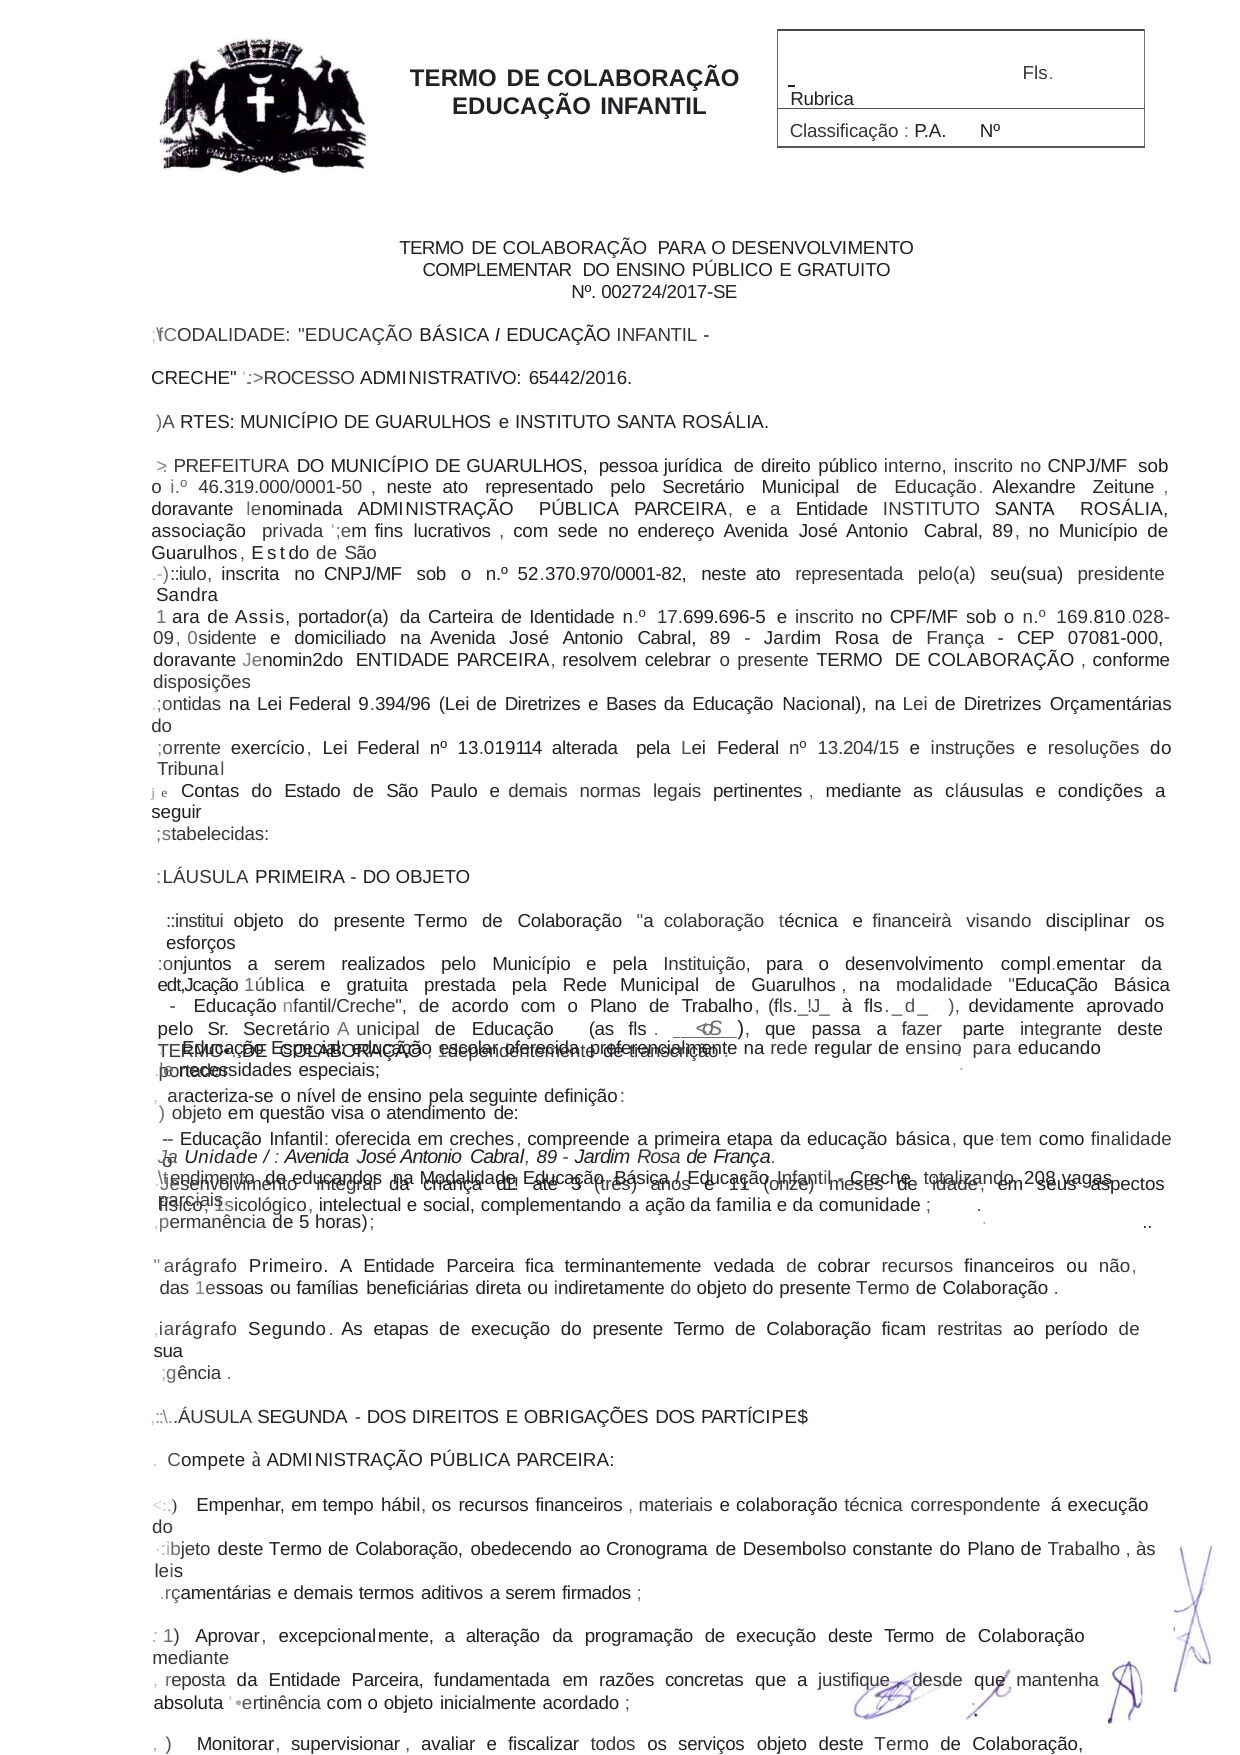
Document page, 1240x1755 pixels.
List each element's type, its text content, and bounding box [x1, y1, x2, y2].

text_box [1106, 1662, 1144, 1724]
text_box Fls. [1020, 60, 1057, 84]
text_box 1 · [954, 1048, 966, 1081]
text_box Rubrica Classificação : P.A. Nº [786, 62, 1008, 142]
text_box TERMO DE COLABORAÇÃO PARA O DESENVOLVIMENTO COMPLEMENTAR DO ENSINO PÚBLICO E GRATUITO Nº. 002724/2017-SE ;\fCODALIDADE: "EDUCAÇÃO BÁSICA I EDUCAÇÃO INFANTIL - CRECHE" '.:>ROCESSO ADMINISTRATIVO: 65442/2016. )A RTES: MUNICÍPIO DE GUARULHOS e INSTITUTO SANTA ROSÁLIA. >. PREFEITURA DO MUNICÍPIO DE GUARULHOS, pessoa jurídica de direito público interno, inscrito no CNPJ/MF sob o i.º 46.319.000/0001-50 , neste ato representado pelo Secretário Municipal de Educação. Alexandre Zeitune , doravante lenominada ADMINISTRAÇÃO PÚBLICA PARCEIRA, e a Entidade INSTITUTO SANTA ROSÁLIA, associação privada ';em fins lucrativos , com sede no endereço Avenida José Antonio Cabral, 89, no Município de Guarulhos, Estdo de São .-)::iulo, inscrita no CNPJ/MF sob o n.º 52.370.970/0001-82, neste ato representada pelo(a) seu(sua) presidente Sandra 1 ara de Assis, portador(a) da Carteira de Identidade n.º 17.699.696-5 e inscrito no CPF/MF sob o n.º 169.810.028-09, 0sidente e domiciliado na Avenida José Antonio Cabral, 89 - Jardim Rosa de França - CEP 07081-000, doravante Jenomin2do ENTIDADE PARCEIRA, resolvem celebrar o presente TERMO DE COLABORAÇÃO , conforme disposições .;ontidas na Lei Federal 9.394/96 (Lei de Diretrizes e Bases da Educação Nacional), na Lei de Diretrizes Orçamentárias do ;orrente exercício, Lei Federal nº 13.019114 alterada pela Lei Federal nº 13.204/15 e instruções e resoluções do Tribunal je Contas do Estado de São Paulo e demais normas legais pertinentes , mediante as cláusulas e condições a seguir ;stabelecidas: :LÁUSULA PRIMEIRA - DO OBJETO ::institui objeto do presente Termo de Colaboração "a colaboração técnica e financeirà visando disciplinar os esforços :onjuntos a serem realizados pelo Município e pela Instituição, para o desenvolvimento compl.ementar da edt,Jcação 1ública e gratuita prestada pela Rede Municipal de Guarulhos , na modalidade "EducaÇão Básica - Educação nfantil/Creche", de acordo com o Plano de Trabalho, (fls._!J_ à fls._d_ ), devidamente aprovado pelo Sr. Secretário A unicipal de Educação (as fls . <oS ), que passa a fazer parte integrante deste TERMO•. DE COLABORAÇÃO , 1dependentemente de transcrição . , aracteriza-se o nível de ensino pela seguinte definição: -- Educação Infantil: oferecida em creches, compreende a primeira etapa da educação básica, que·tem como finalidade o ·Jesenvolvimento integral da criança d1:! até 3 (três) anos e 11 (onze) meses de idade, em seus aspectos físico, 1sicológico, intelectual e social, complementando a ação da familia e da comunidade ; . [148, 236, 1175, 1039]
text_box [1174, 1546, 1212, 1692]
text_box ) objeto em questão visa o atendimento de: Ja Unidade / : Avenida José Antonio Cabral, 89 - Jardim Rosa de França. \tendimento de educandos na Modalidade Educação Básica I Educação Infantil - Creche, totalizando 208 vagas parciais ,permanência de 5 horas); · .. "arágrafo Primeiro. A Entidade Parceira fica terminantemente vedada de cobrar recursos financeiros ou não, das 1essoas ou famílias beneficiárias direta ou indiretamente do objeto do presente Termo de Colaboração . ,iarágrafo Segundo. As etapas de execução do presente Termo de Colaboração ficam restritas ao período de sua ;gência . ,::\..ÁUSULA SEGUNDA - DOS DIREITOS E OBRIGAÇÕES DOS PARTÍCIPE$ . Compete à ADMINISTRAÇÃO PÚBLICA PARCEIRA: <:.) Empenhar, em tempo hábil, os recursos financeiros , materiais e colaboração técnica correspondente á execução do ·:ibjeto deste Termo de Colaboração, obedecendo ao Cronograma de Desembolso constante do Plano de Trabalho , às leis .rçamentárias e demais termos aditivos a serem firmados ; : 1) Aprovar, excepcionalmente, a alteração da programação de execução deste Termo de Colaboração mediante , reposta da Entidade Parceira, fundamentada em razões concretas que a justifique , desde que mantenha absoluta '•ertinência com o objeto inicialmente acordado ; , ) Monitorar, supervisionar , avaliar e fiscalizar todos os serviços objeto deste Termo de Colaboração, realizando istorias , sempre que julgar conveniente , com vistas ao fiel cumprimento do ajuste; [147, 1100, 1175, 1662]
text_box [852, 1668, 1012, 1720]
text_box TERMO DE COLABORAÇÃO EDUCAÇÃO INFANTIL [407, 62, 746, 120]
text_box .le necessidades especiais; [152, 1057, 381, 1081]
text_box 1 - Educação Especial: educação escolar oferecida preferencialmente na rede regular de ensino para educando portador [156, 1036, 1174, 1059]
text_box [160, 38, 366, 174]
